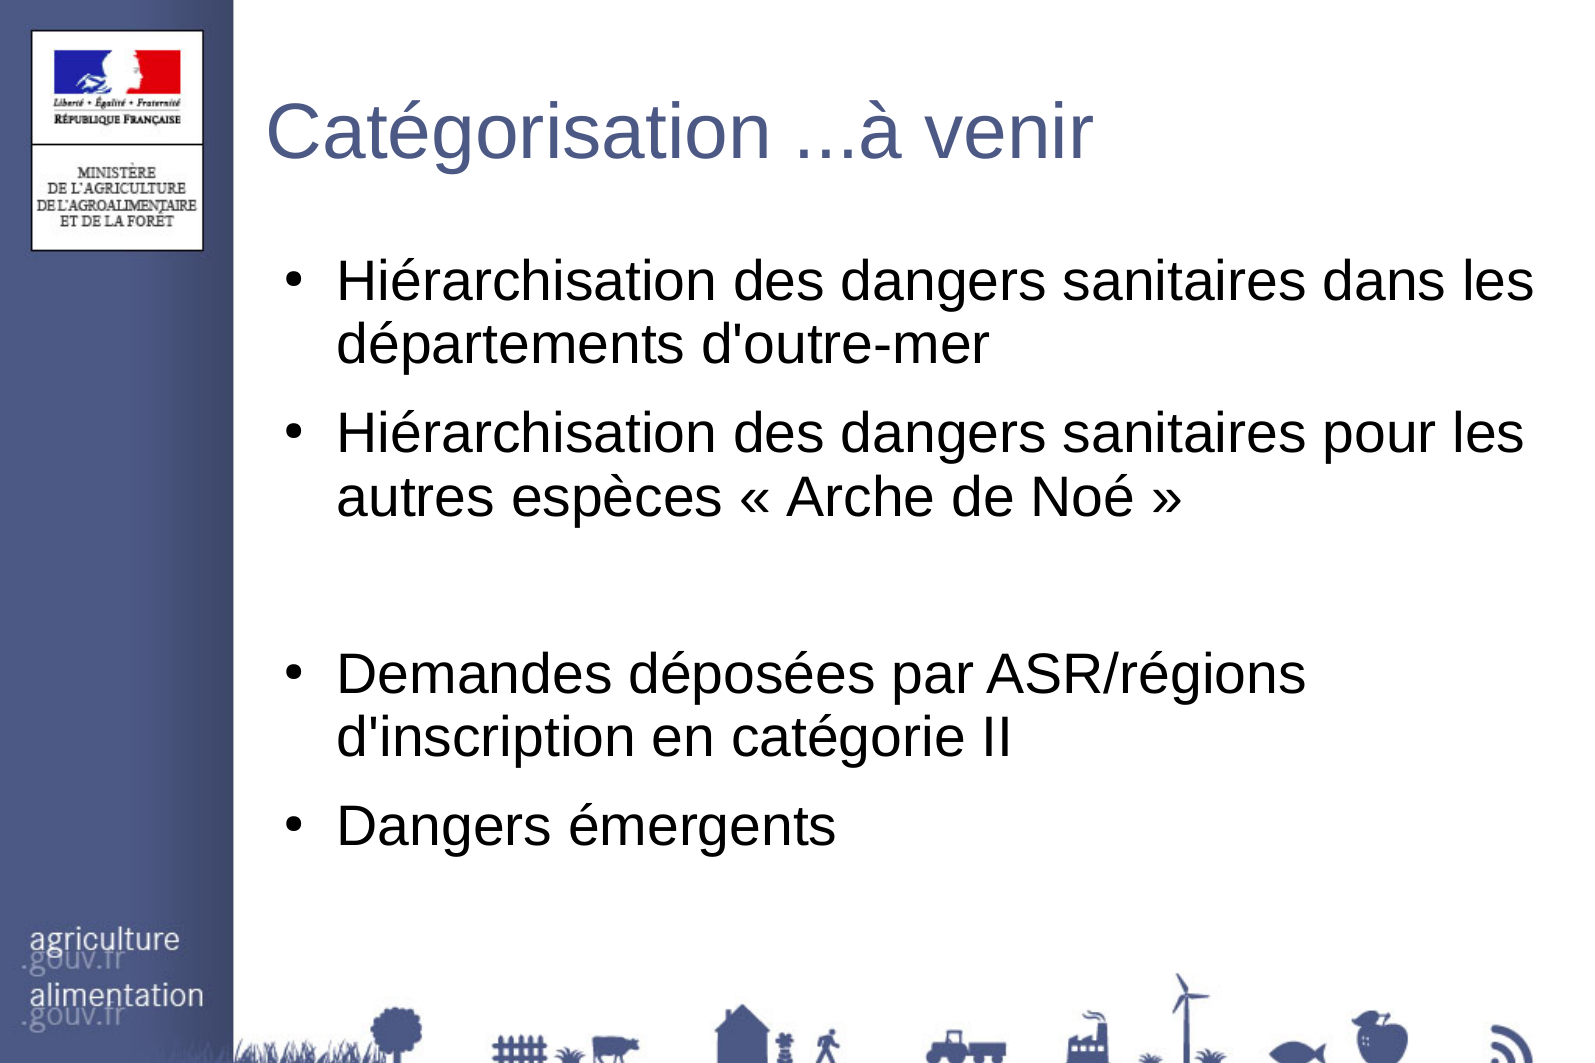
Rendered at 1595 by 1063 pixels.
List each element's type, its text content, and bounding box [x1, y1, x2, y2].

list Hiérarchisation des dangers sanitaires dans les départements d'outre-mer Hiérarchisation des dangers sanitaires pour les autres espèces « Arche de Noé » Demandes déposées par ASR/régions d'inscription en catégorie II Dangers émergents [265, 248, 1536, 866]
title Catégorisation ...à venir [265, 42, 1536, 220]
picture [0, 0, 1595, 1063]
